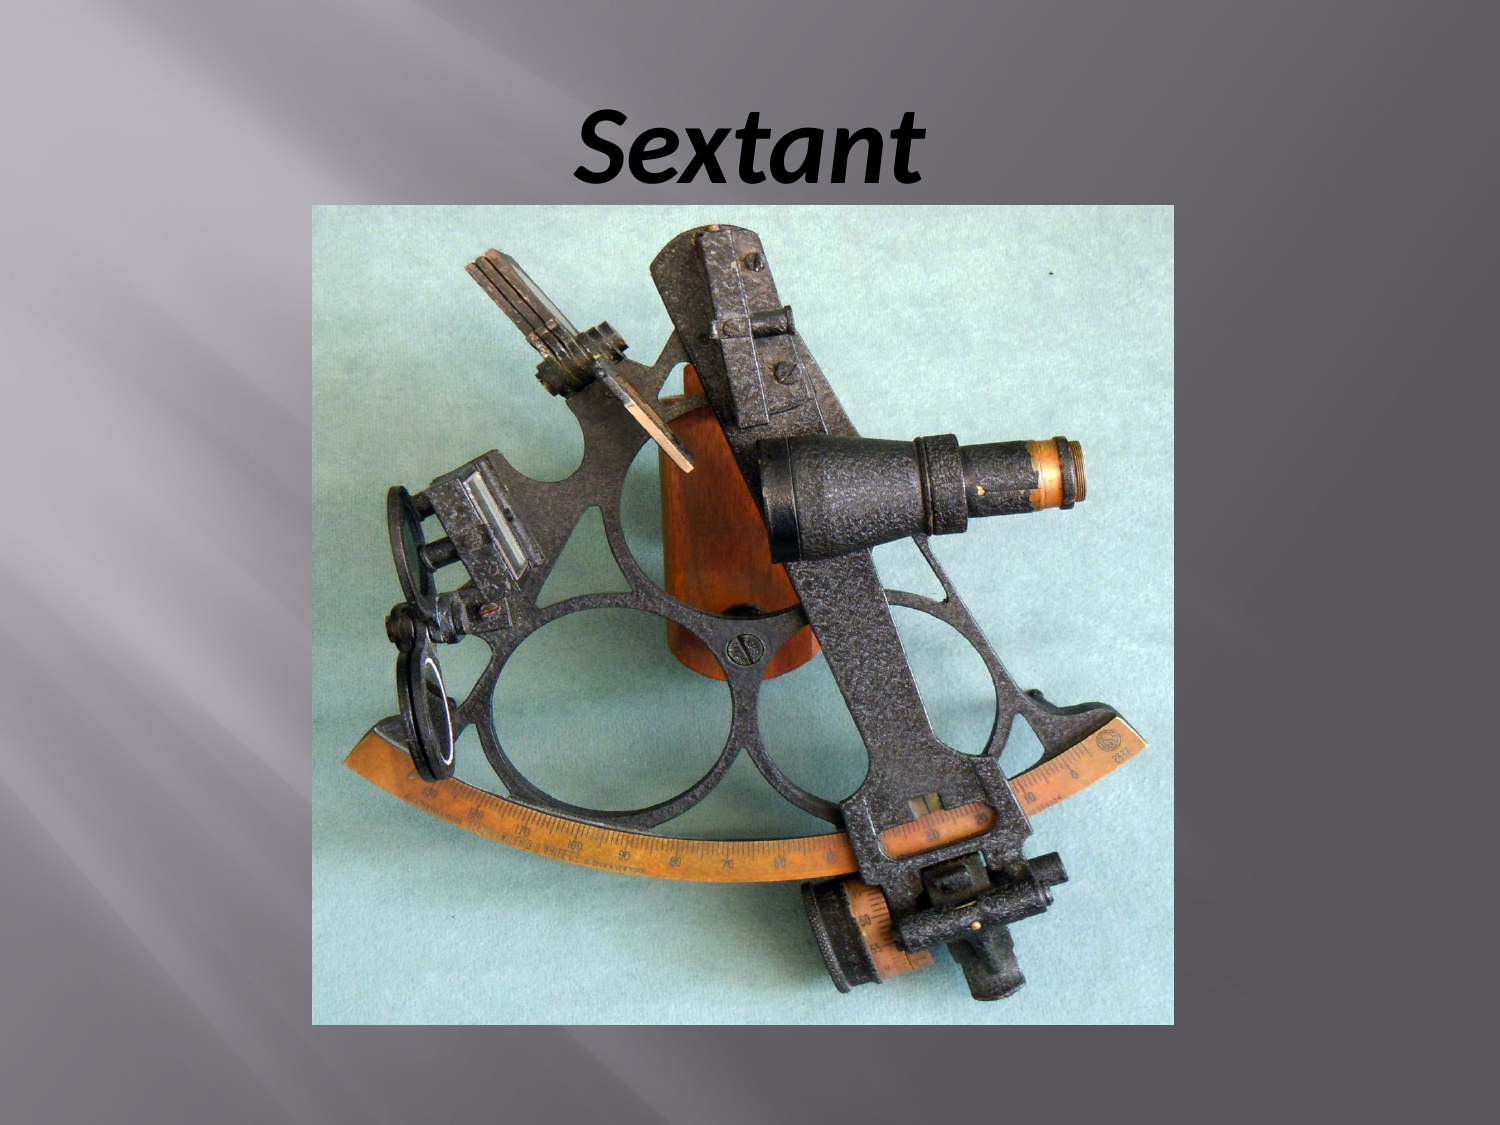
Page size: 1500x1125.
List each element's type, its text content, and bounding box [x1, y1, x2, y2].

text_box Sextant [75, 45, 1426, 233]
picture [312, 205, 1174, 1026]
